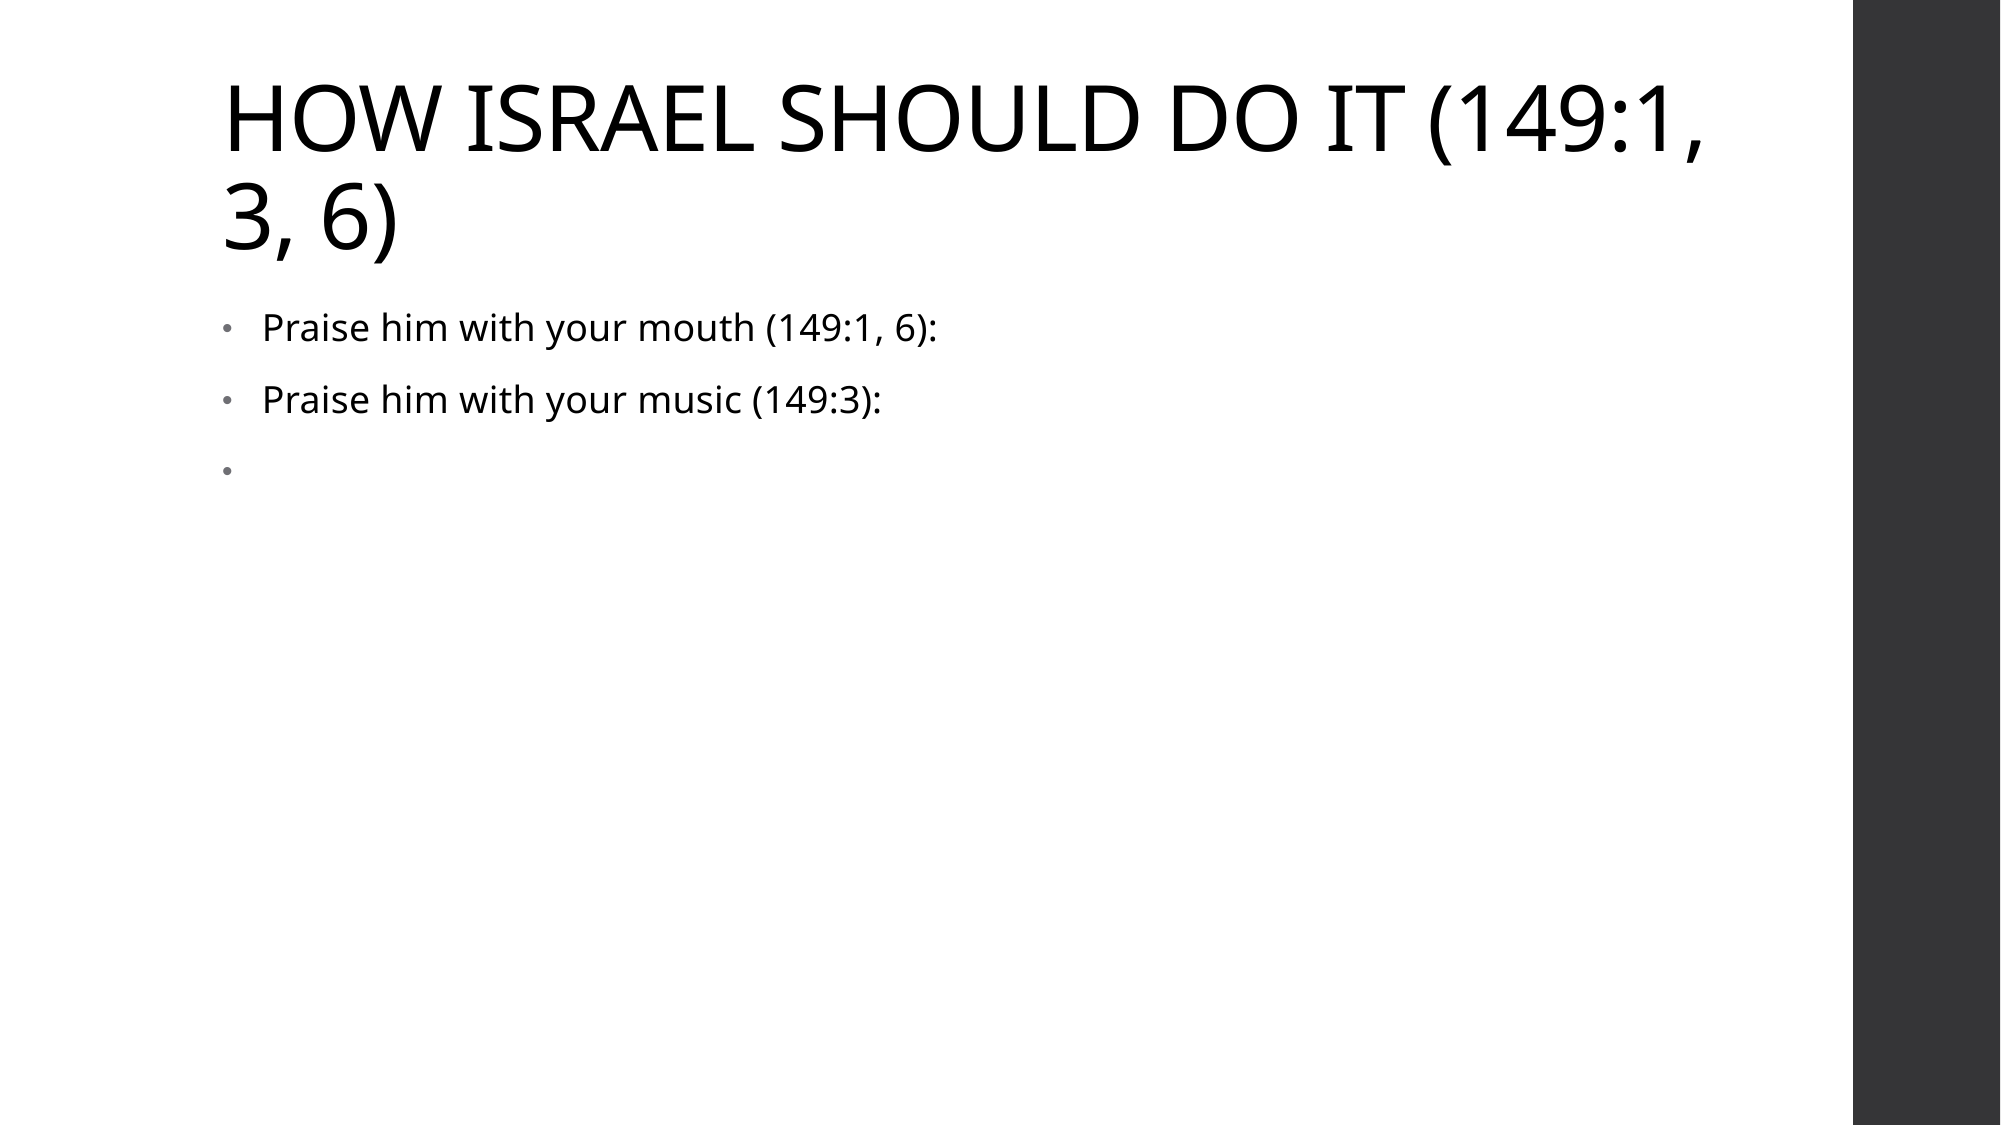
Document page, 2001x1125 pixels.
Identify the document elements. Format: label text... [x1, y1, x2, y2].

list Praise him with your mouth (149:1, 6): Praise him with your music (149:3): [206, 299, 1617, 1014]
title HOW ISRAEL SHOULD DO IT (149:1, 3, 6) [206, 60, 1797, 278]
